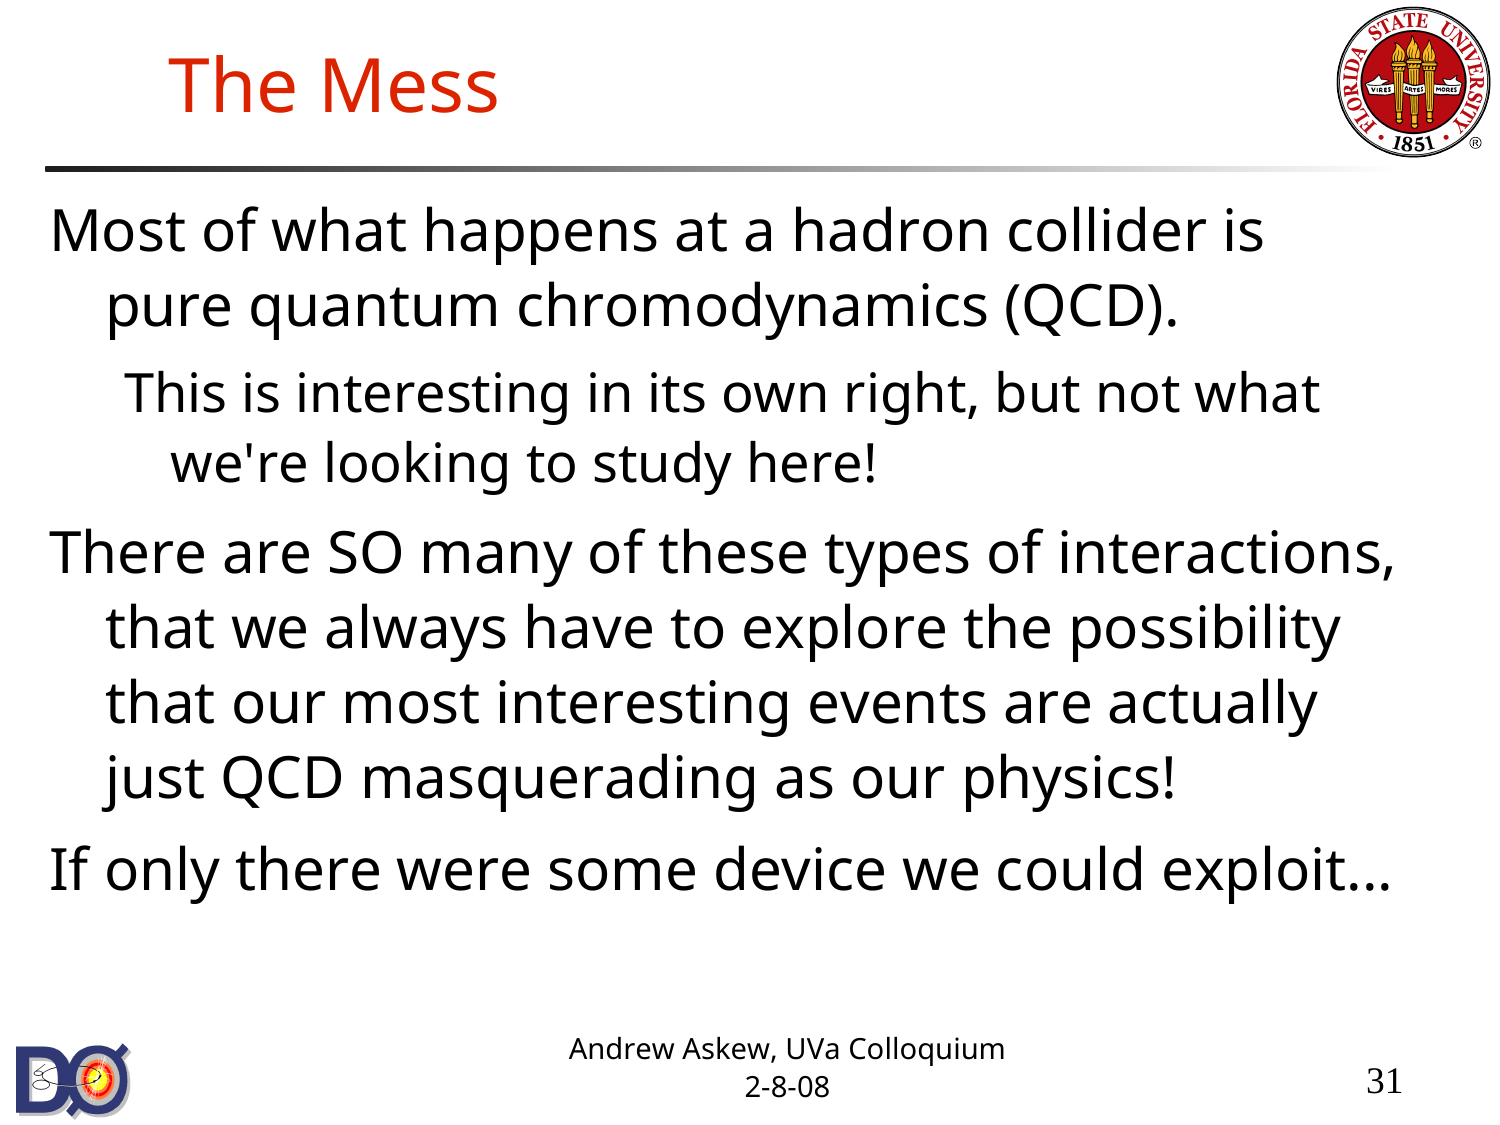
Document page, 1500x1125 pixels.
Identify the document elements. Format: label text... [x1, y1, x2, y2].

picture [9, 1042, 134, 1122]
title The Mess [168, 29, 1313, 137]
picture [1335, 5, 1492, 159]
list Most of what happens at a hadron collider is pure quantum chromodynamics (QCD). This is interesting in its own right, but not what we're looking to study here! There are SO many of these types of interactions, that we always have to explore the possibility that our most interesting events are actually just QCD masquerading as our physics! If only there were some device we could exploit... [49, 190, 1408, 974]
